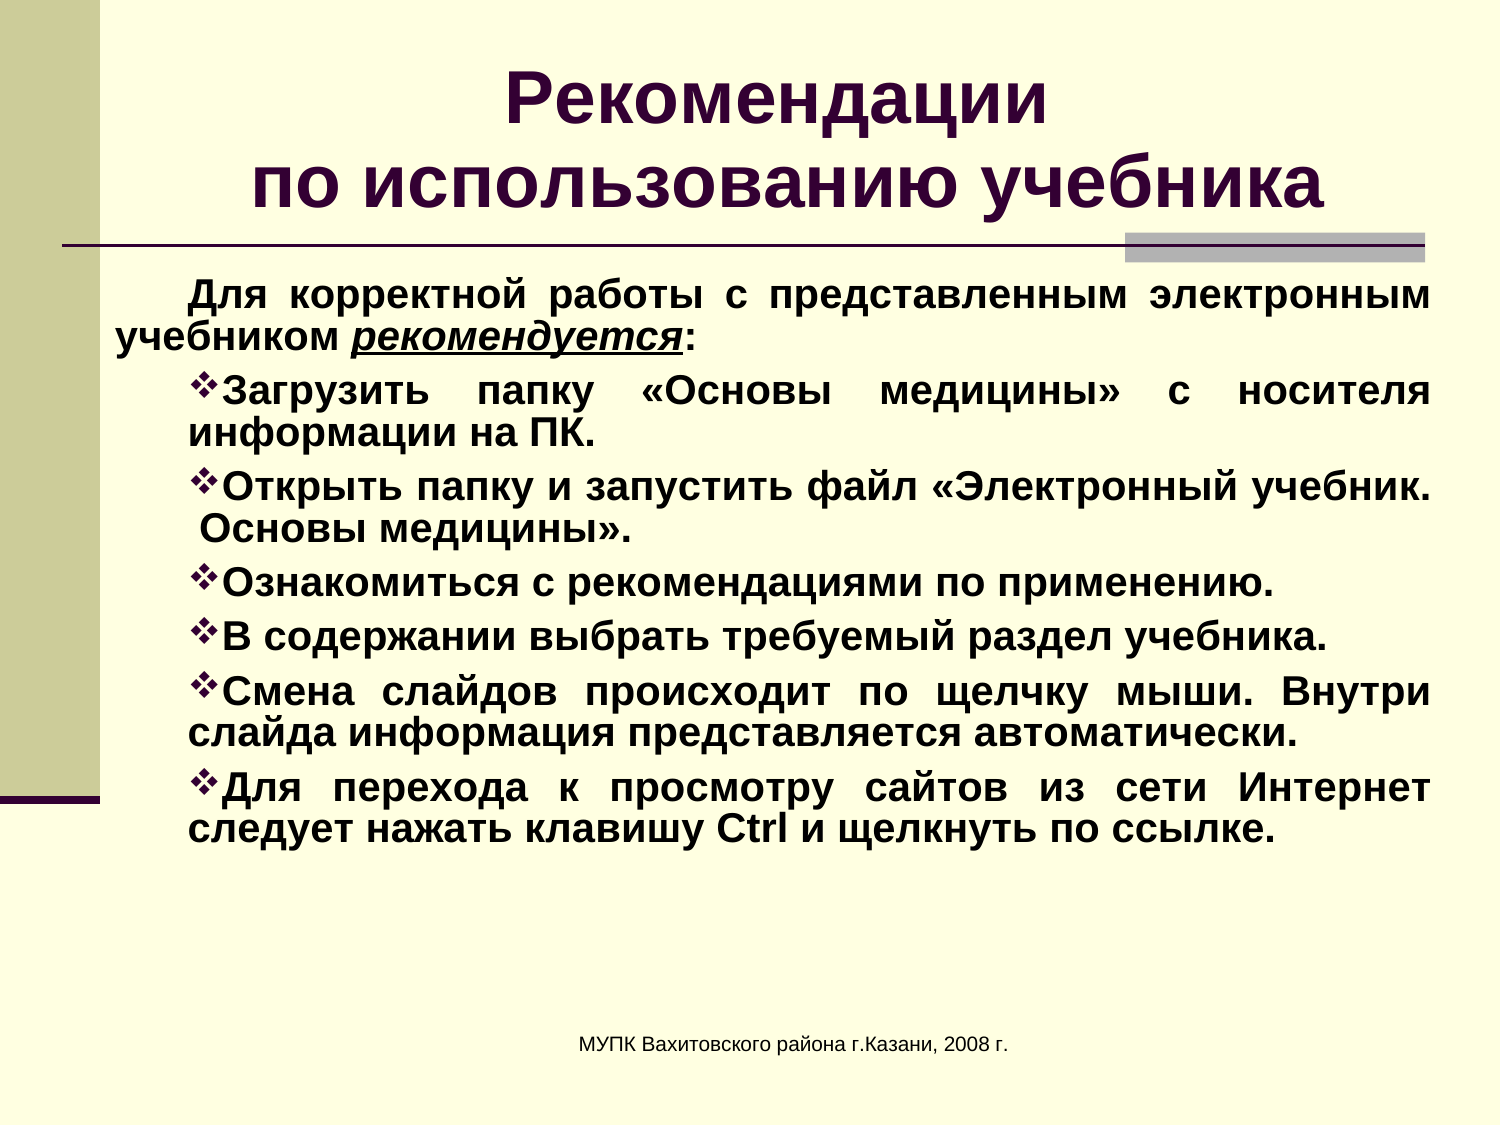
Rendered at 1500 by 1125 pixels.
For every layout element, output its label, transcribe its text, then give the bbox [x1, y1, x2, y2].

title Рекомендации по использованию учебника [150, 45, 1426, 234]
list Для корректной работы с представленным электронным учебником рекомендуется: Загрузить папку «Основы медицины» с носителя информации на ПК. Открыть папку и запустить файл «Электронный учебник. Основы медицины». Ознакомиться с рекомендациями по применению. В содержании выбрать требуемый раздел учебника. Смена слайдов происходит по щелчку мыши. Внутри слайда информация представляется автоматически. Для перехода к просмотру сайтов из сети Интернет следует нажать клавишу Ctrl и щелкнуть по ссылке. [100, 267, 1447, 1012]
